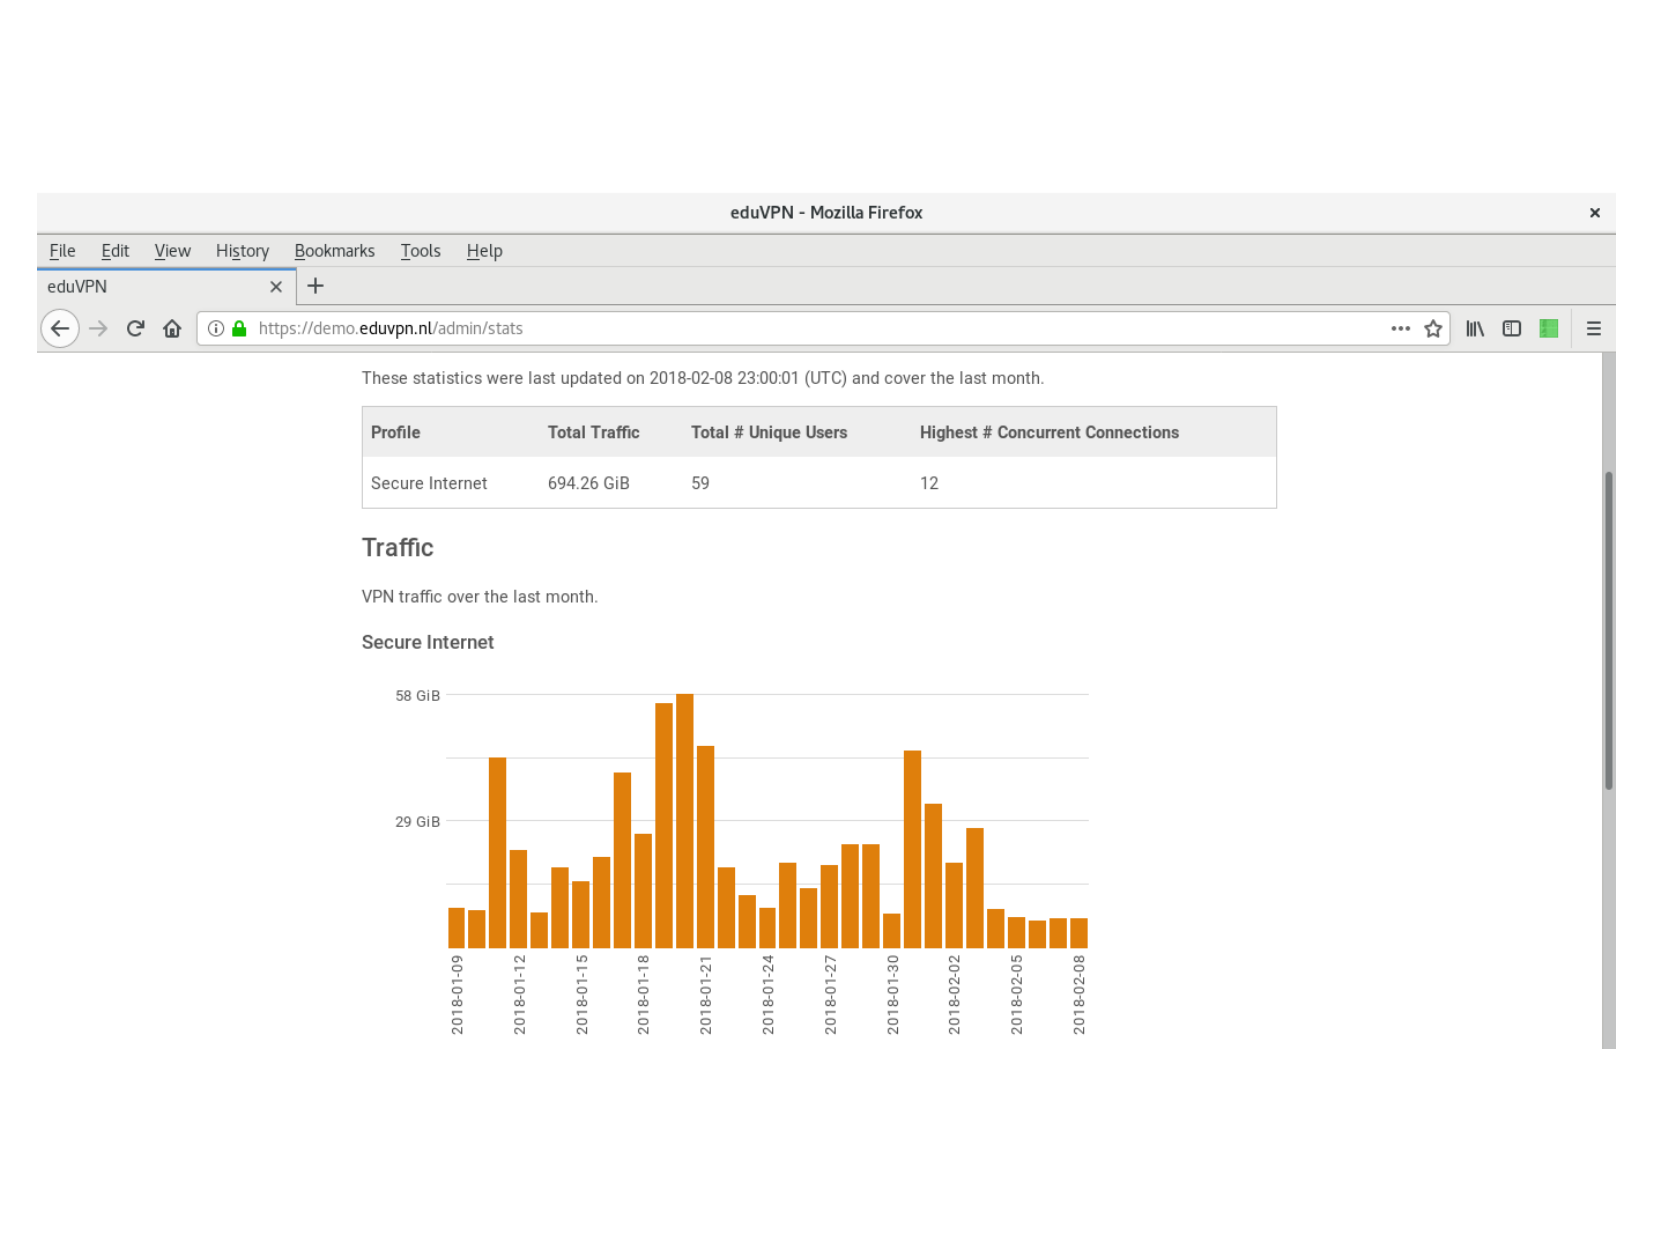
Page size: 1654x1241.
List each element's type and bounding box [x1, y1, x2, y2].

picture [37, 192, 1616, 1049]
